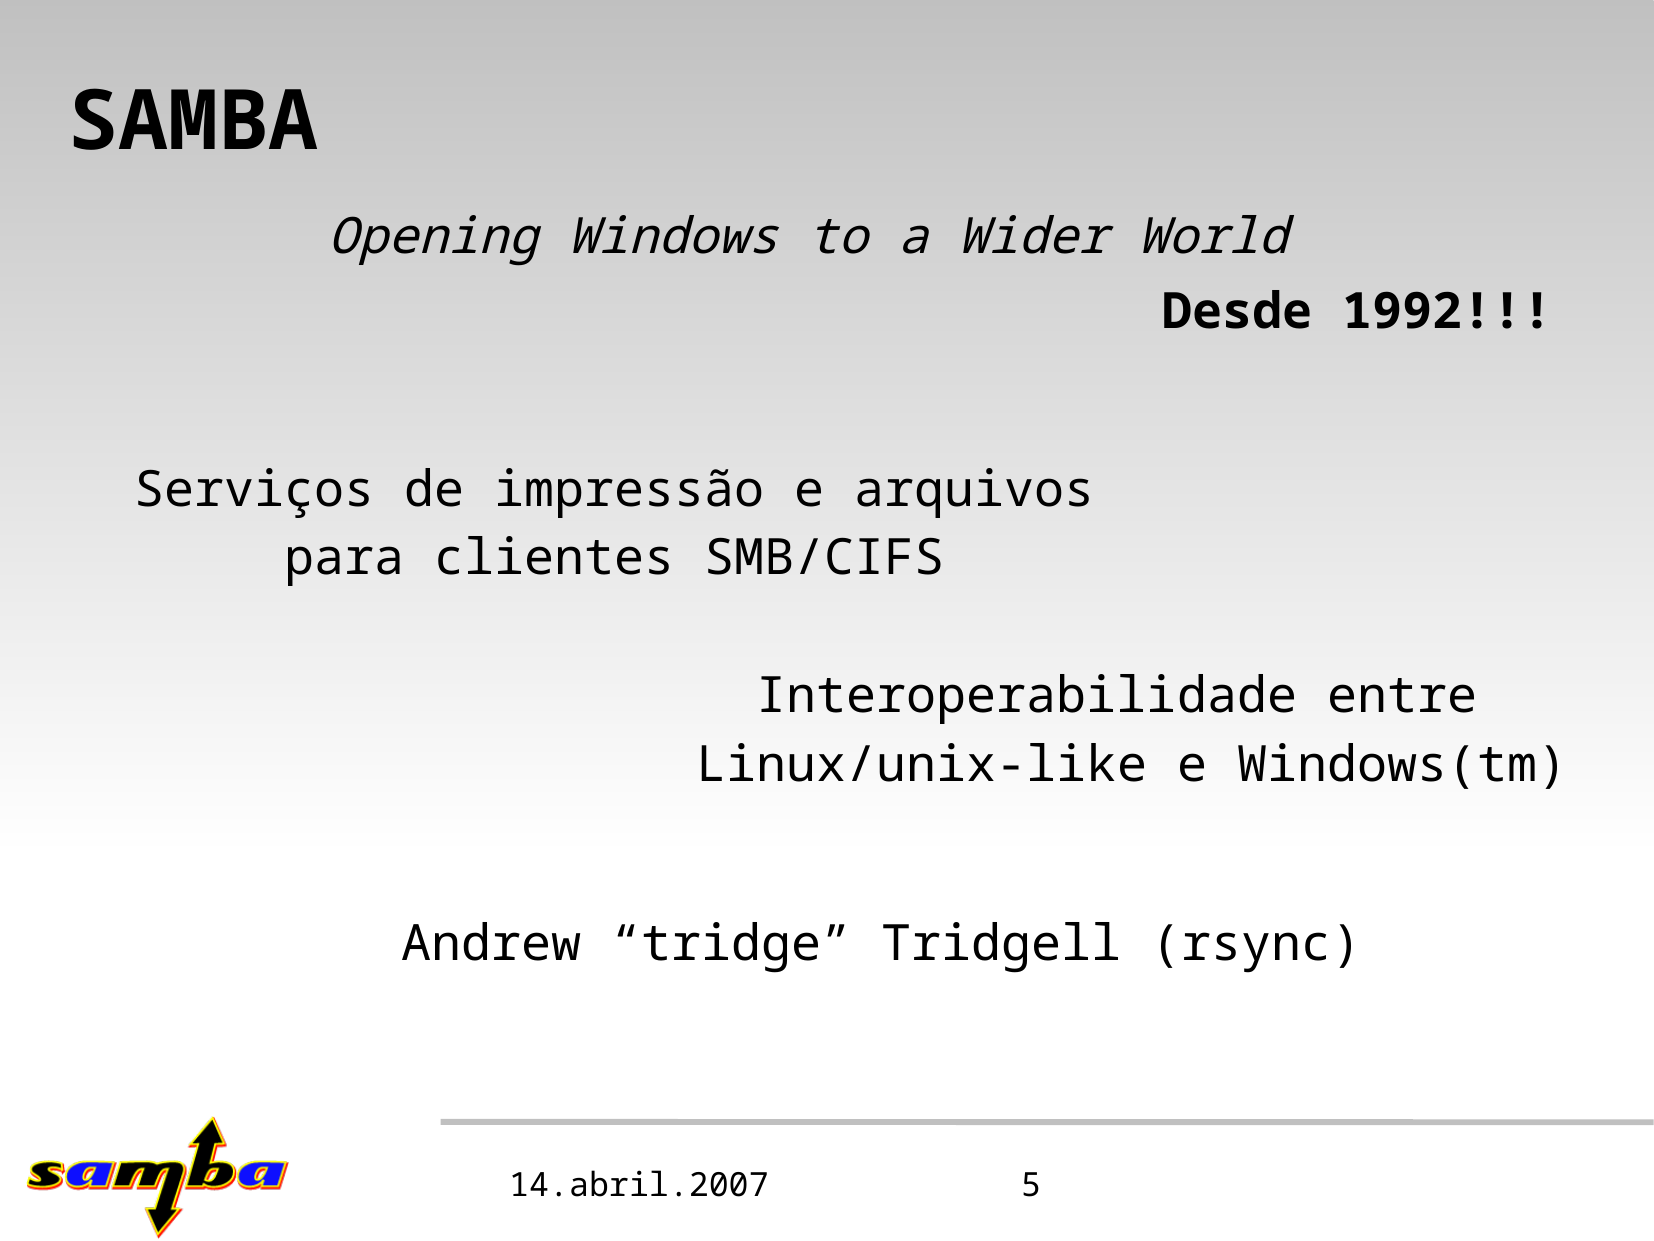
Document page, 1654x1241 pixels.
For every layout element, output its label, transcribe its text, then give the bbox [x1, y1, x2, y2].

text_box Andrew “tridge” Tridgell (rsync) [401, 907, 1362, 969]
text_box Opening Windows to a Wider World [328, 199, 1289, 261]
text_box SAMBA [68, 60, 1181, 164]
text_box Interoperabilidade entre Linux/unix-like e Windows(tm) [696, 659, 1568, 783]
picture [26, 1116, 290, 1241]
text_box Desde 1992!!! [1162, 274, 1553, 337]
text_box Serviços de impressão e arquivos para clientes SMB/CIFS [134, 453, 1095, 577]
